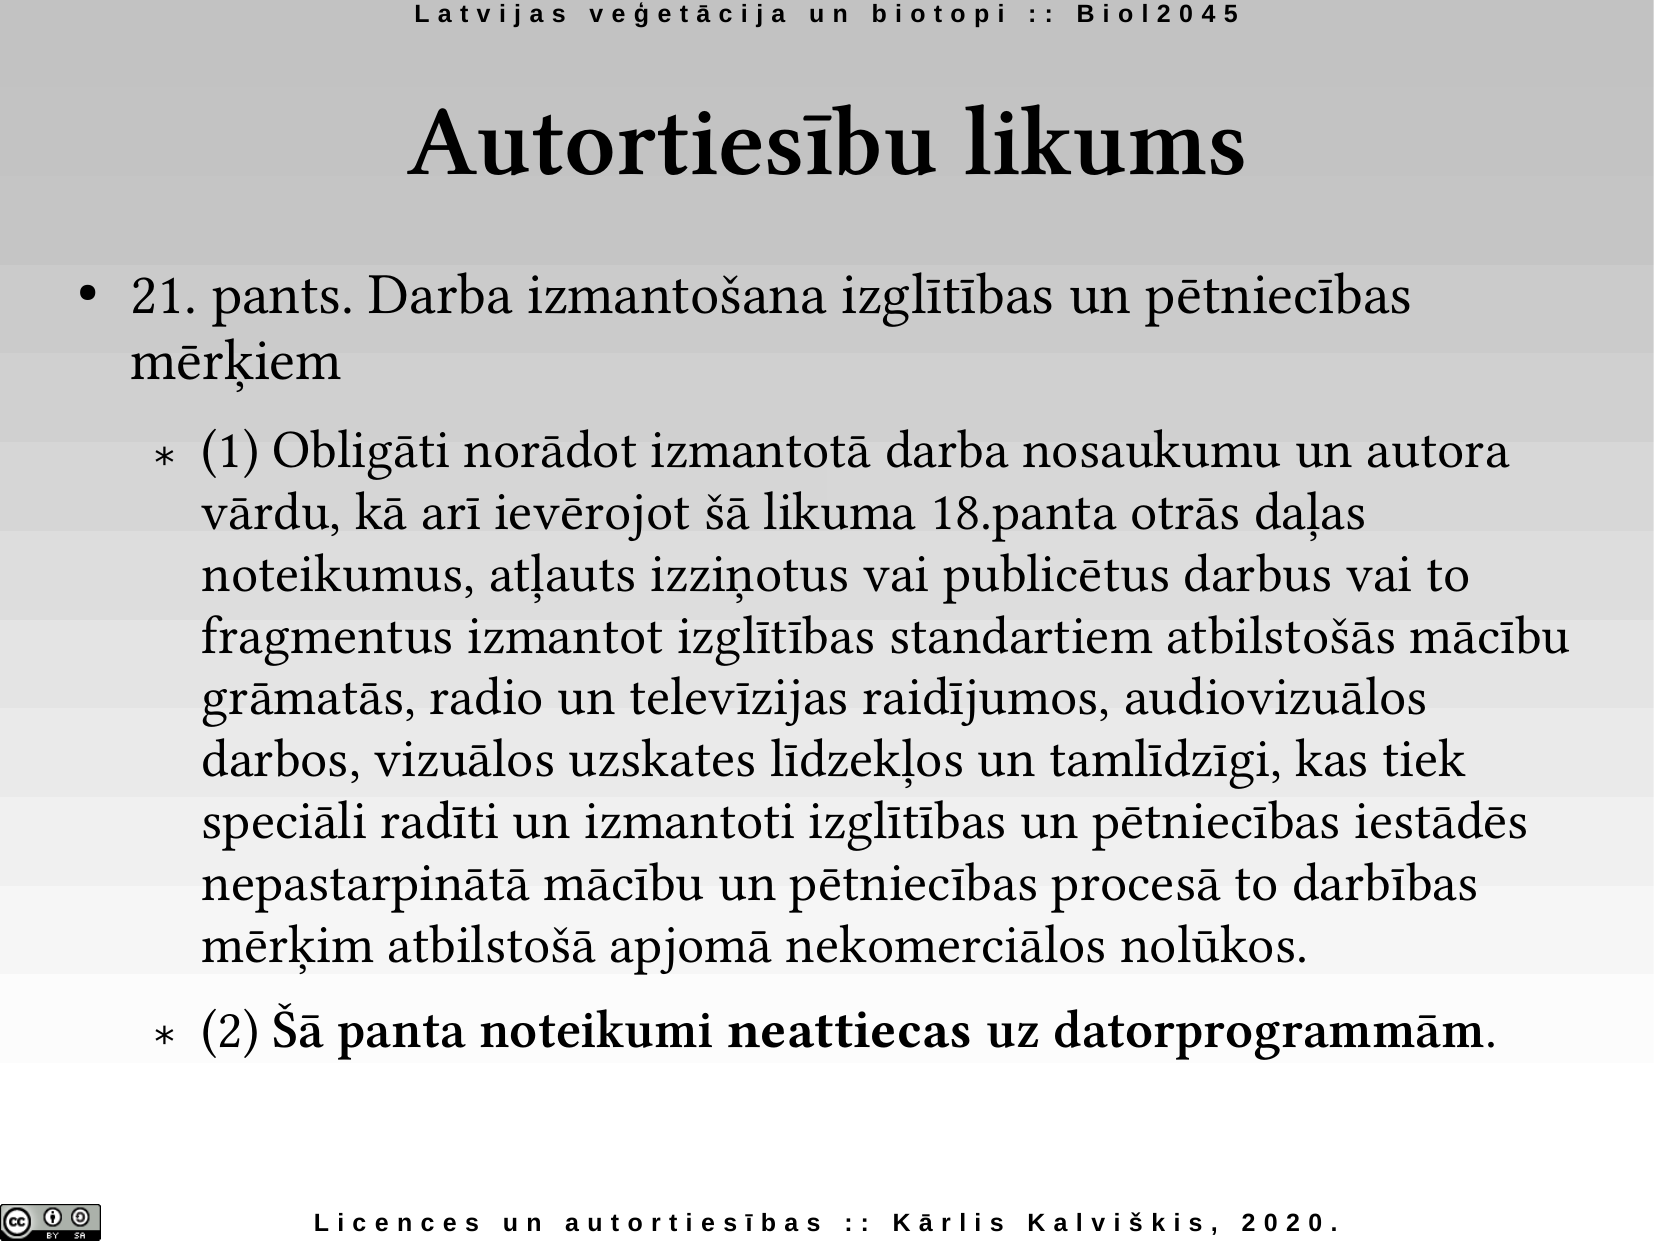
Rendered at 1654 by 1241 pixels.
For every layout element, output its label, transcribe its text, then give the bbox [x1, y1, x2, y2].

picture [0, 0, 1654, 1241]
title Autortiesību likums [59, 37, 1596, 246]
list 21. pants. Darba izmantošana izglītības un pētniecības mērķiem (1) Obligāti norādot izmantotā darba nosaukumu un autora vārdu, kā arī ievērojot šā likuma 18.panta otrās daļas noteikumus, atļauts izziņotus vai publicētus darbus vai to fragmentus izmantot izglītības standartiem atbilstošās mācību grāmatās, radio un televīzijas raidījumos, audiovizuālos darbos, vizuālos uzskates līdzekļos un tamlīdzīgi, kas tiek speciāli radīti un izmantoti izglītības un pētniecības iestādēs nepastarpinātā mācību un pētniecības procesā to darbības mērķim atbilstošā apjomā nekomerciālos nolūkos. (2) Šā panta noteikumi neattiecas uz datorprogrammām. [59, 261, 1596, 1061]
